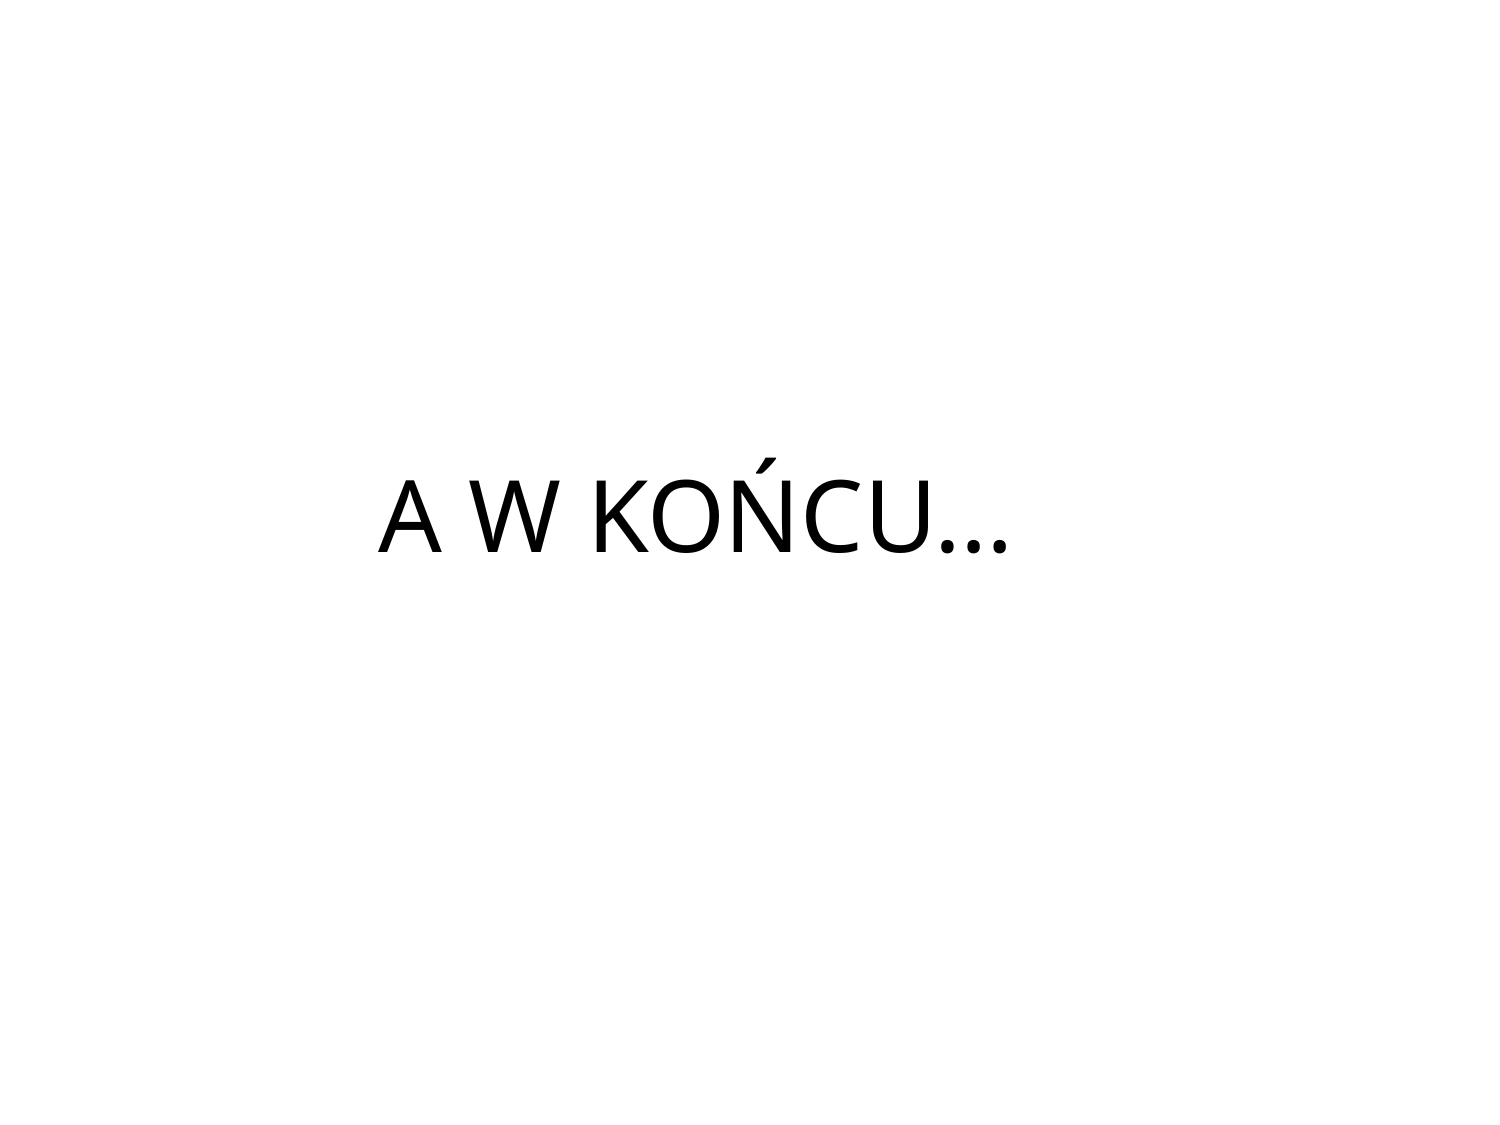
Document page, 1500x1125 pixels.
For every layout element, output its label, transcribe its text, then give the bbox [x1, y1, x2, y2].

text_box A W KOŃCU… [363, 445, 1150, 582]
